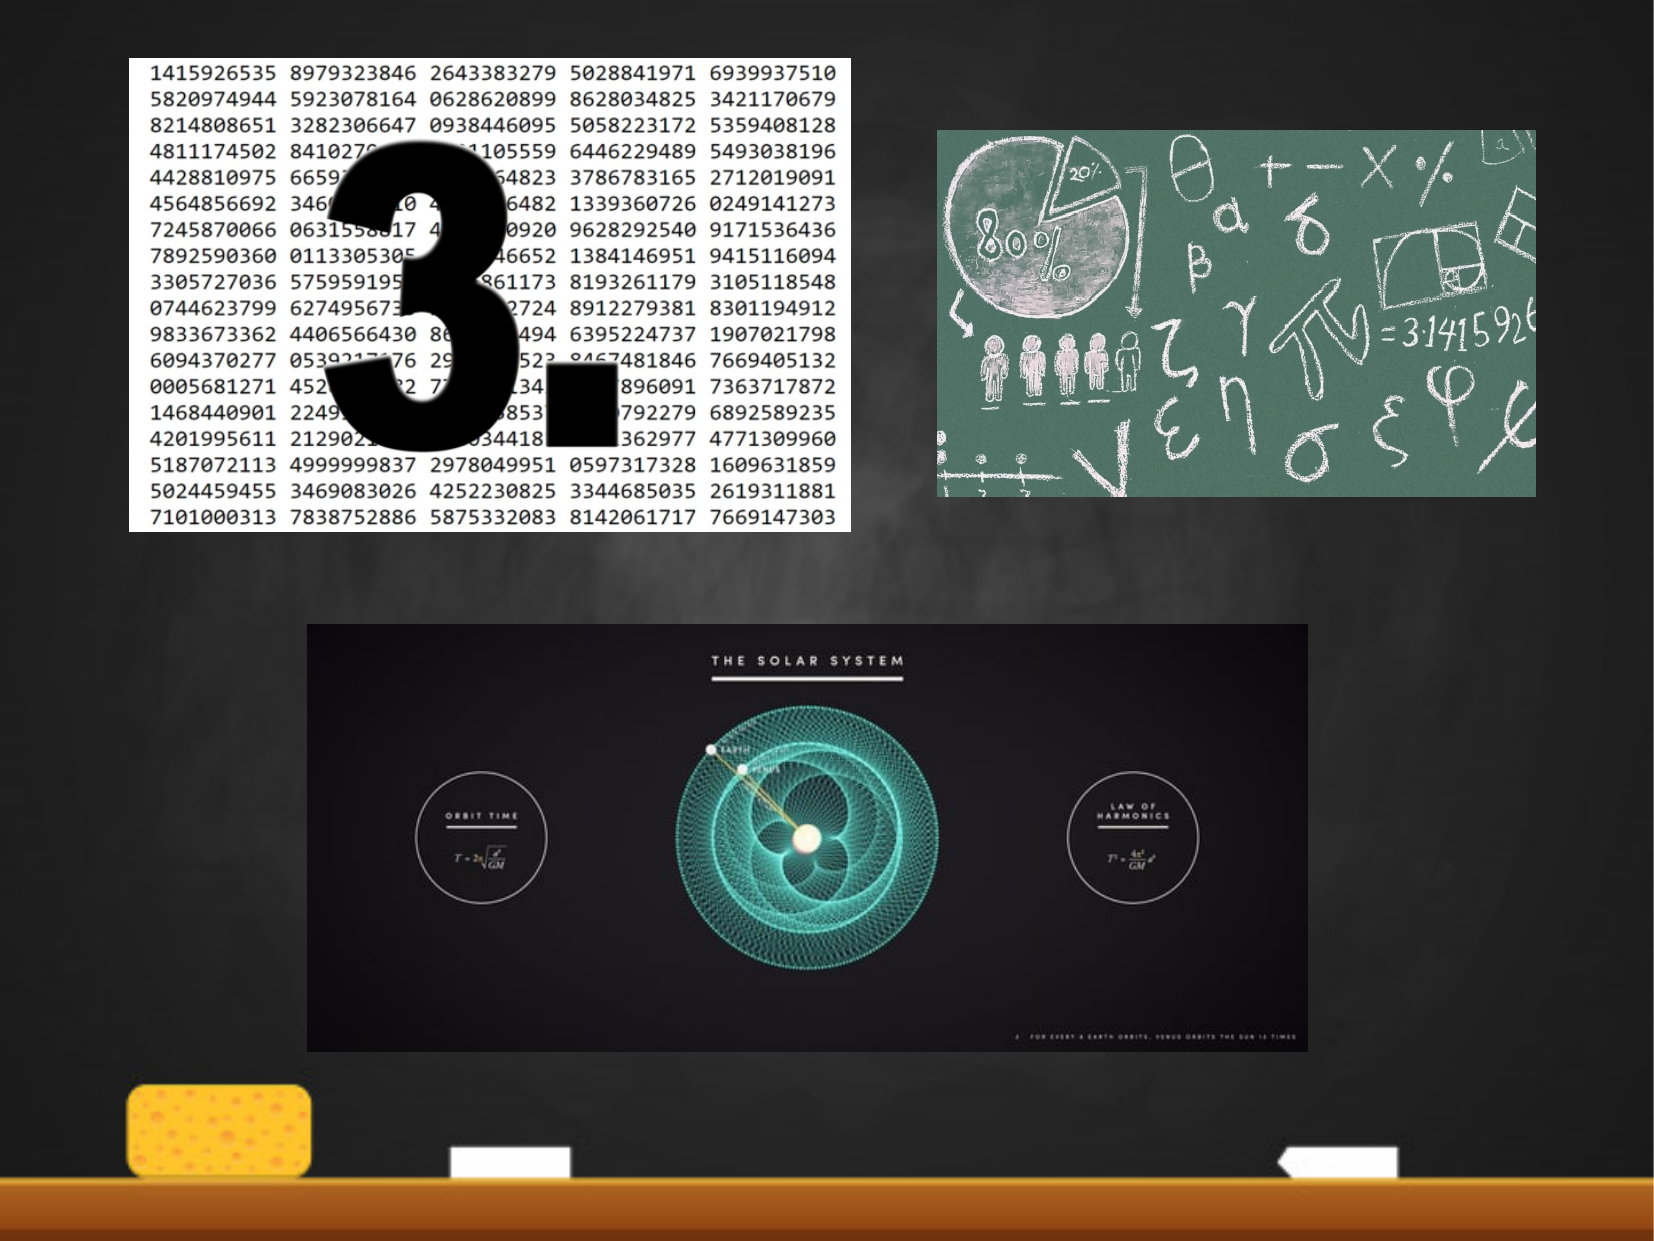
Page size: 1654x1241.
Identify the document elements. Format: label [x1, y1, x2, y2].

picture [129, 59, 851, 532]
picture [307, 624, 1308, 1052]
picture [937, 130, 1536, 497]
